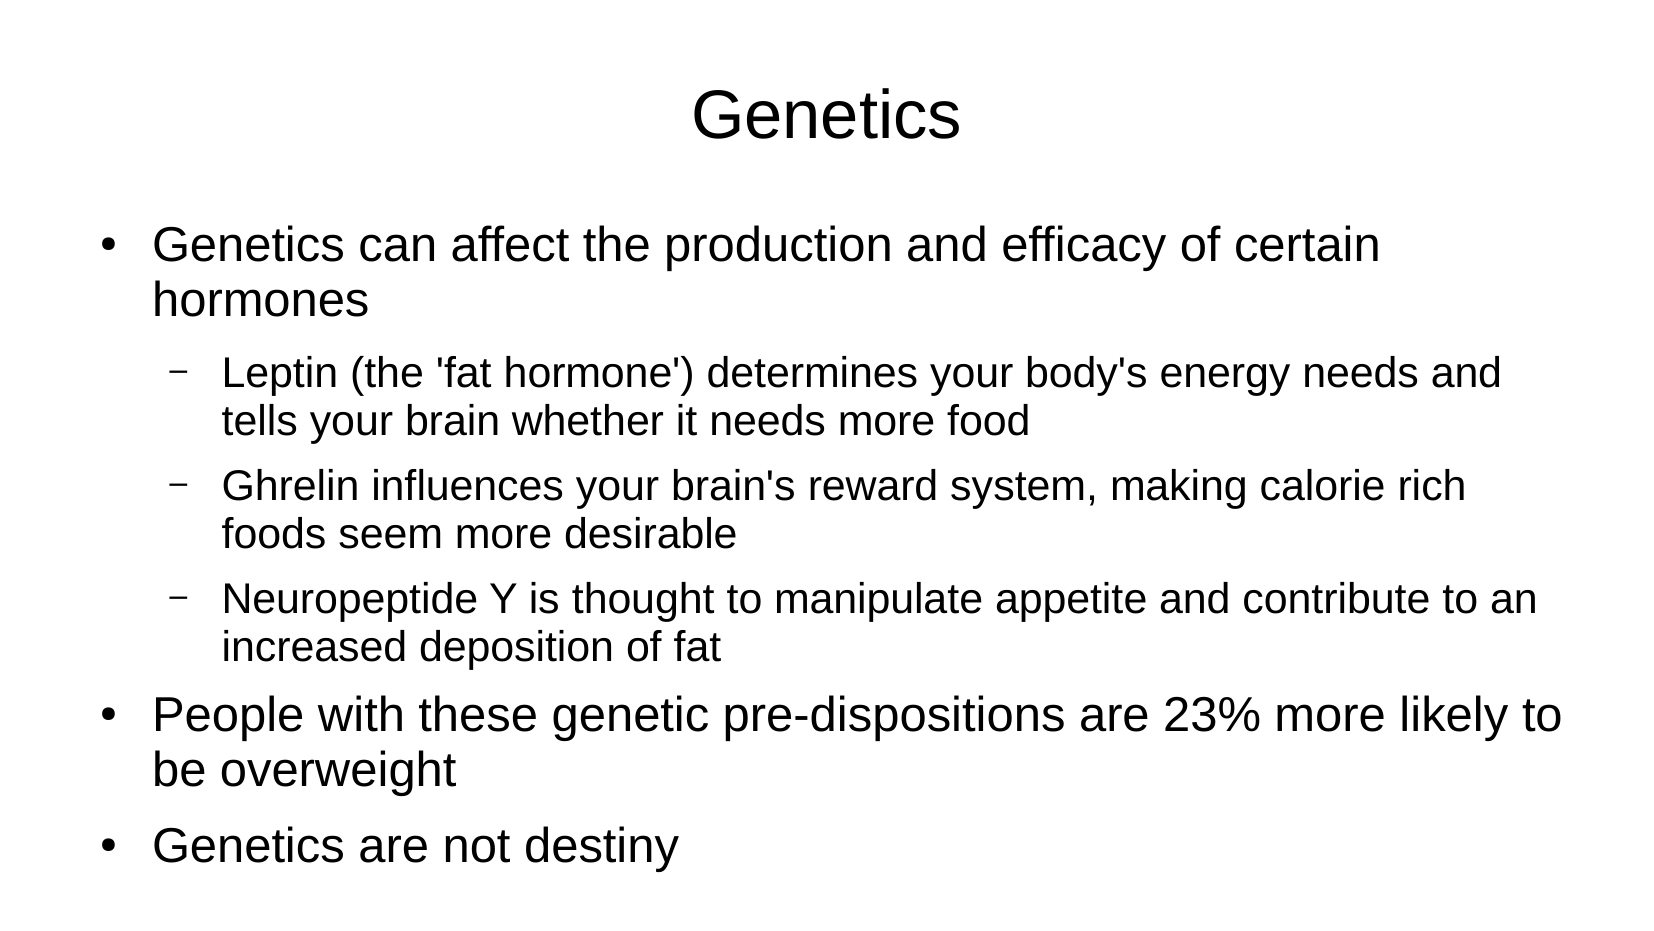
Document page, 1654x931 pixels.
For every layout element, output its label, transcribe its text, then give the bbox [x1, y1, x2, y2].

title Genetics [82, 37, 1571, 193]
list Genetics can affect the production and efficacy of certain hormones Leptin (the 'fat hormone') determines your body's energy needs and tells your brain whether it needs more food Ghrelin influences your brain's reward system, making calorie rich foods seem more desirable Neuropeptide Y is thought to manipulate appetite and contribute to an increased deposition of fat People with these genetic pre-dispositions are 23% more likely to be overweight Genetics are not destiny [82, 217, 1571, 875]
